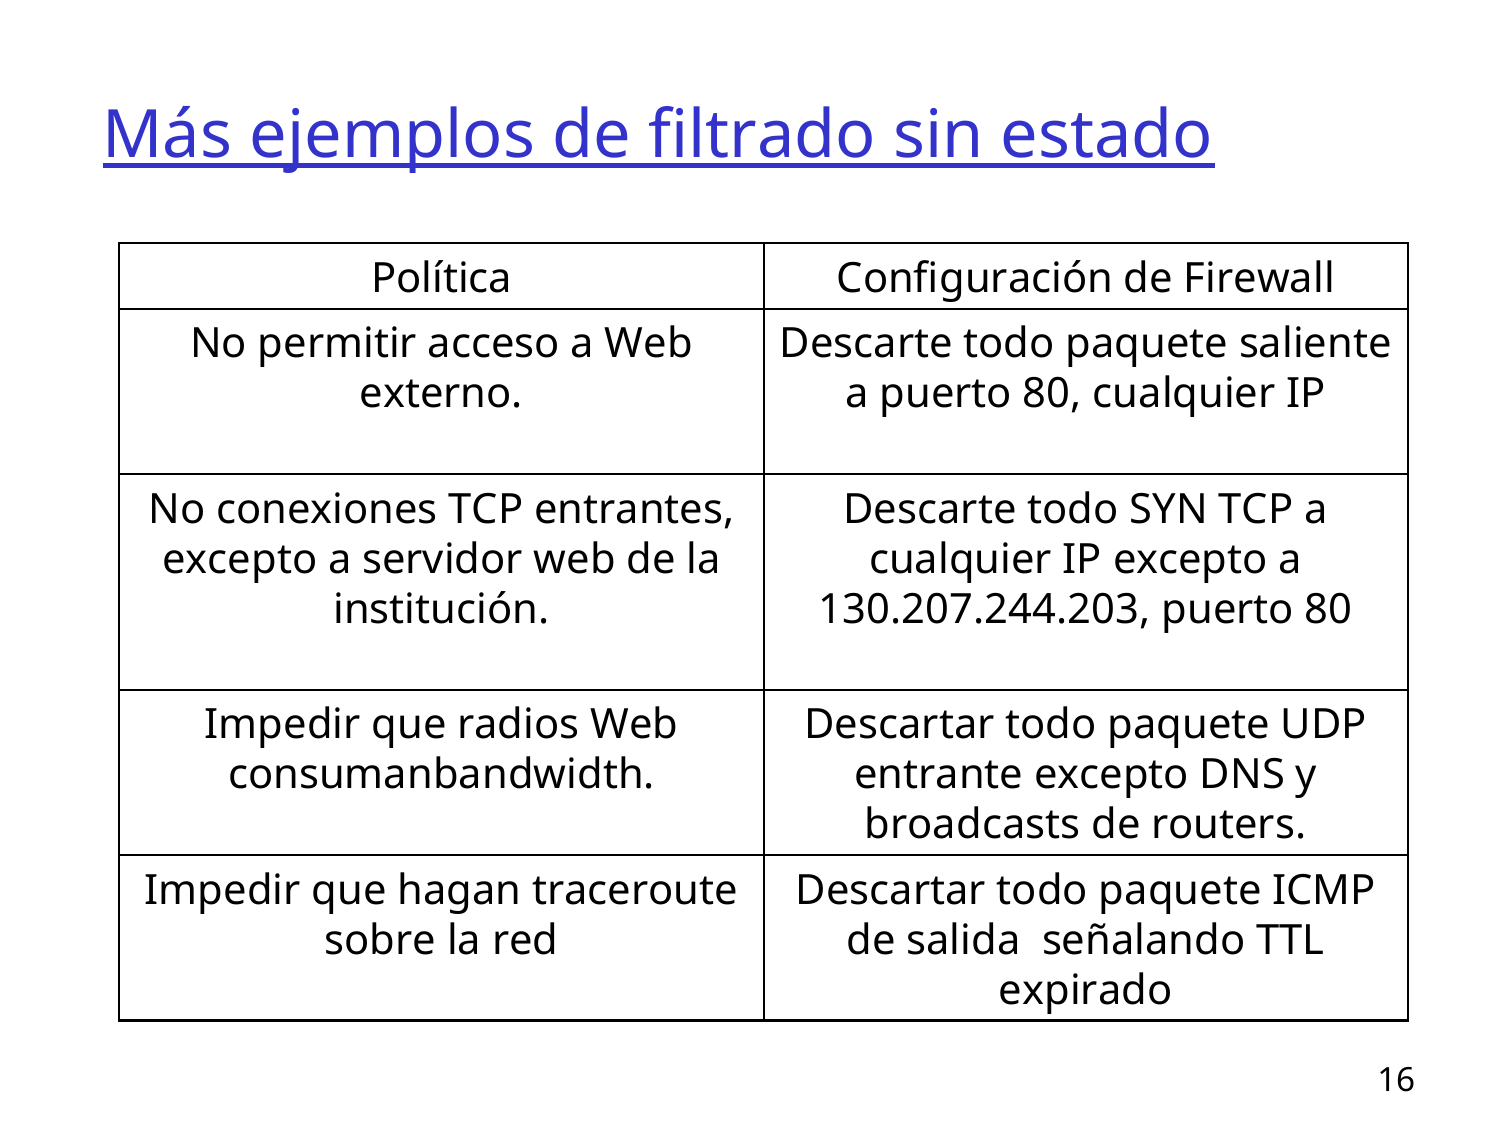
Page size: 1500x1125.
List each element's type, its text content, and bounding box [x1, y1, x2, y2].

table_header Configuración de Firewall [765, 244, 1407, 308]
table_cell Impedir que radios Web consumanbandwidth. [120, 691, 763, 854]
table_cell No permitir acceso a Web externo. [120, 310, 763, 473]
table_header Política [120, 244, 763, 308]
table_cell Descartar todo paquete ICMP de salida señalando TTL expirado [765, 856, 1407, 1019]
table_cell Descarte todo SYN TCP a cualquier IP excepto a 130.207.244.203, puerto 80 [765, 475, 1407, 689]
table_cell No conexiones TCP entrantes, excepto a servidor web de la institución. [120, 475, 763, 689]
title Más ejemplos de filtrado sin estado [87, 23, 1363, 239]
table_cell Descartar todo paquete UDP entrante excepto DNS y broadcasts de routers. [765, 691, 1407, 854]
table_cell Impedir que hagan traceroute sobre la red [120, 856, 763, 1019]
table_cell Descarte todo paquete saliente a puerto 80, cualquier IP [765, 310, 1407, 473]
